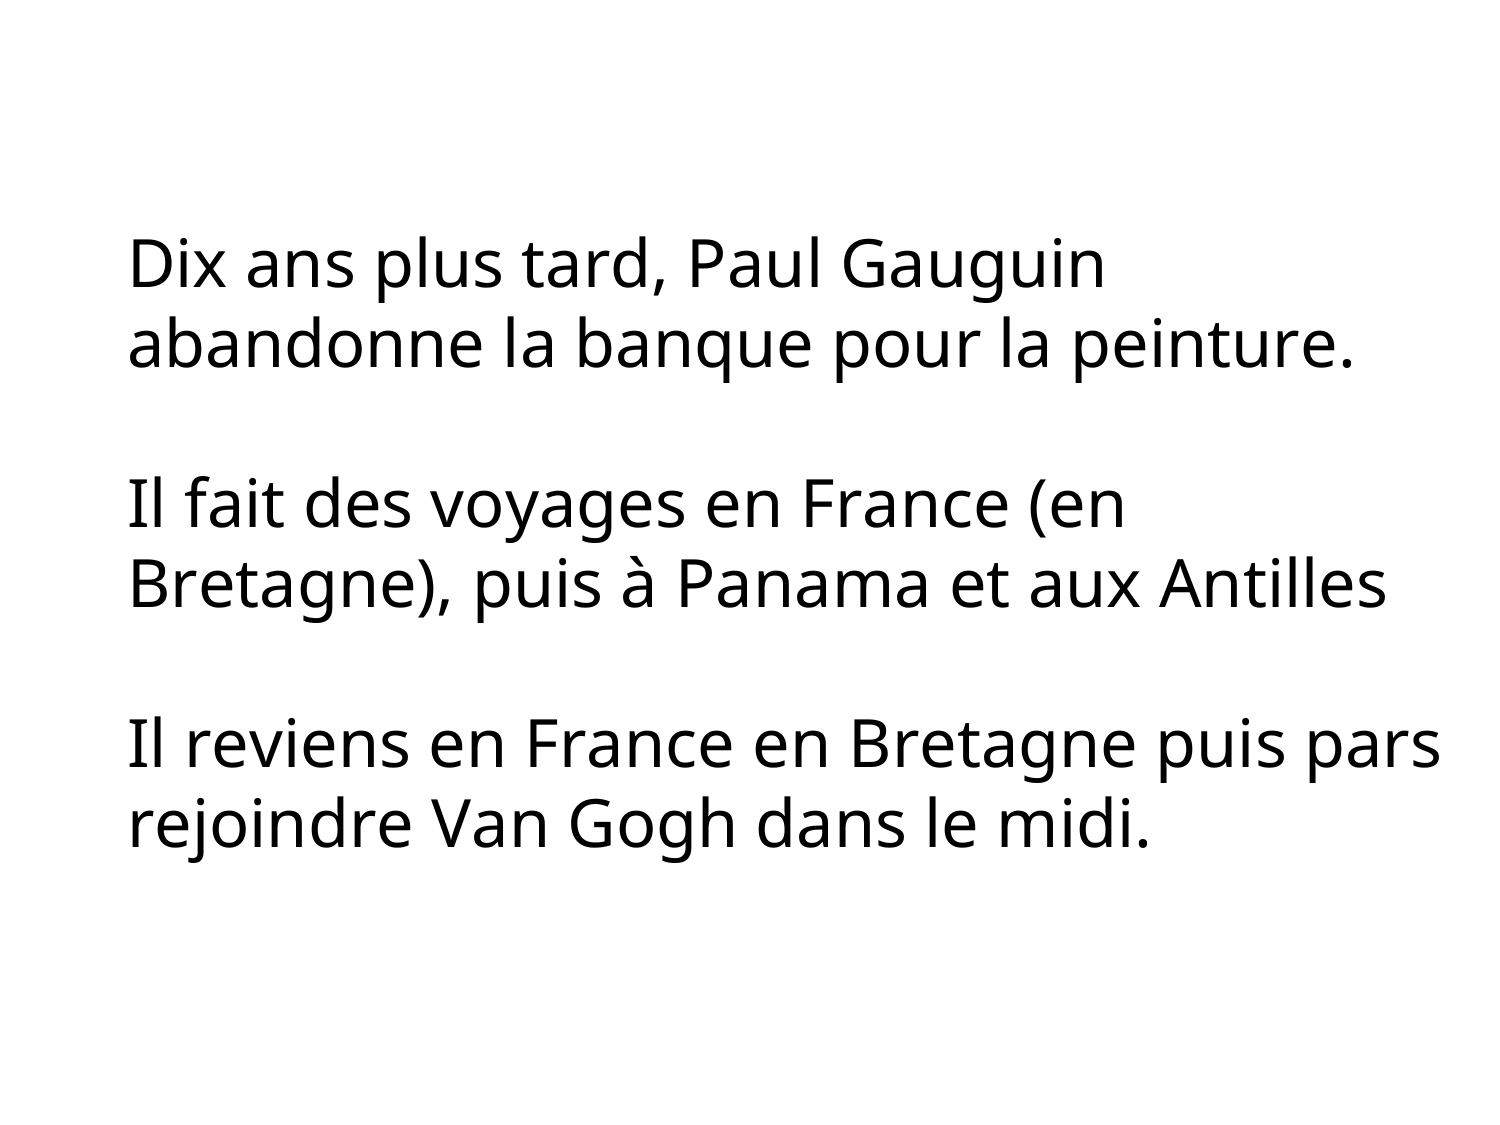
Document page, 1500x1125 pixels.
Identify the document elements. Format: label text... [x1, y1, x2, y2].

title Dix ans plus tard, Paul Gauguin abandonne la banque pour la peinture. Il fait des voyages en France (en Bretagne), puis à Panama et aux Antilles Il reviens en France en Bretagne puis pars rejoindre Van Gogh dans le midi. [112, 527, 1463, 715]
